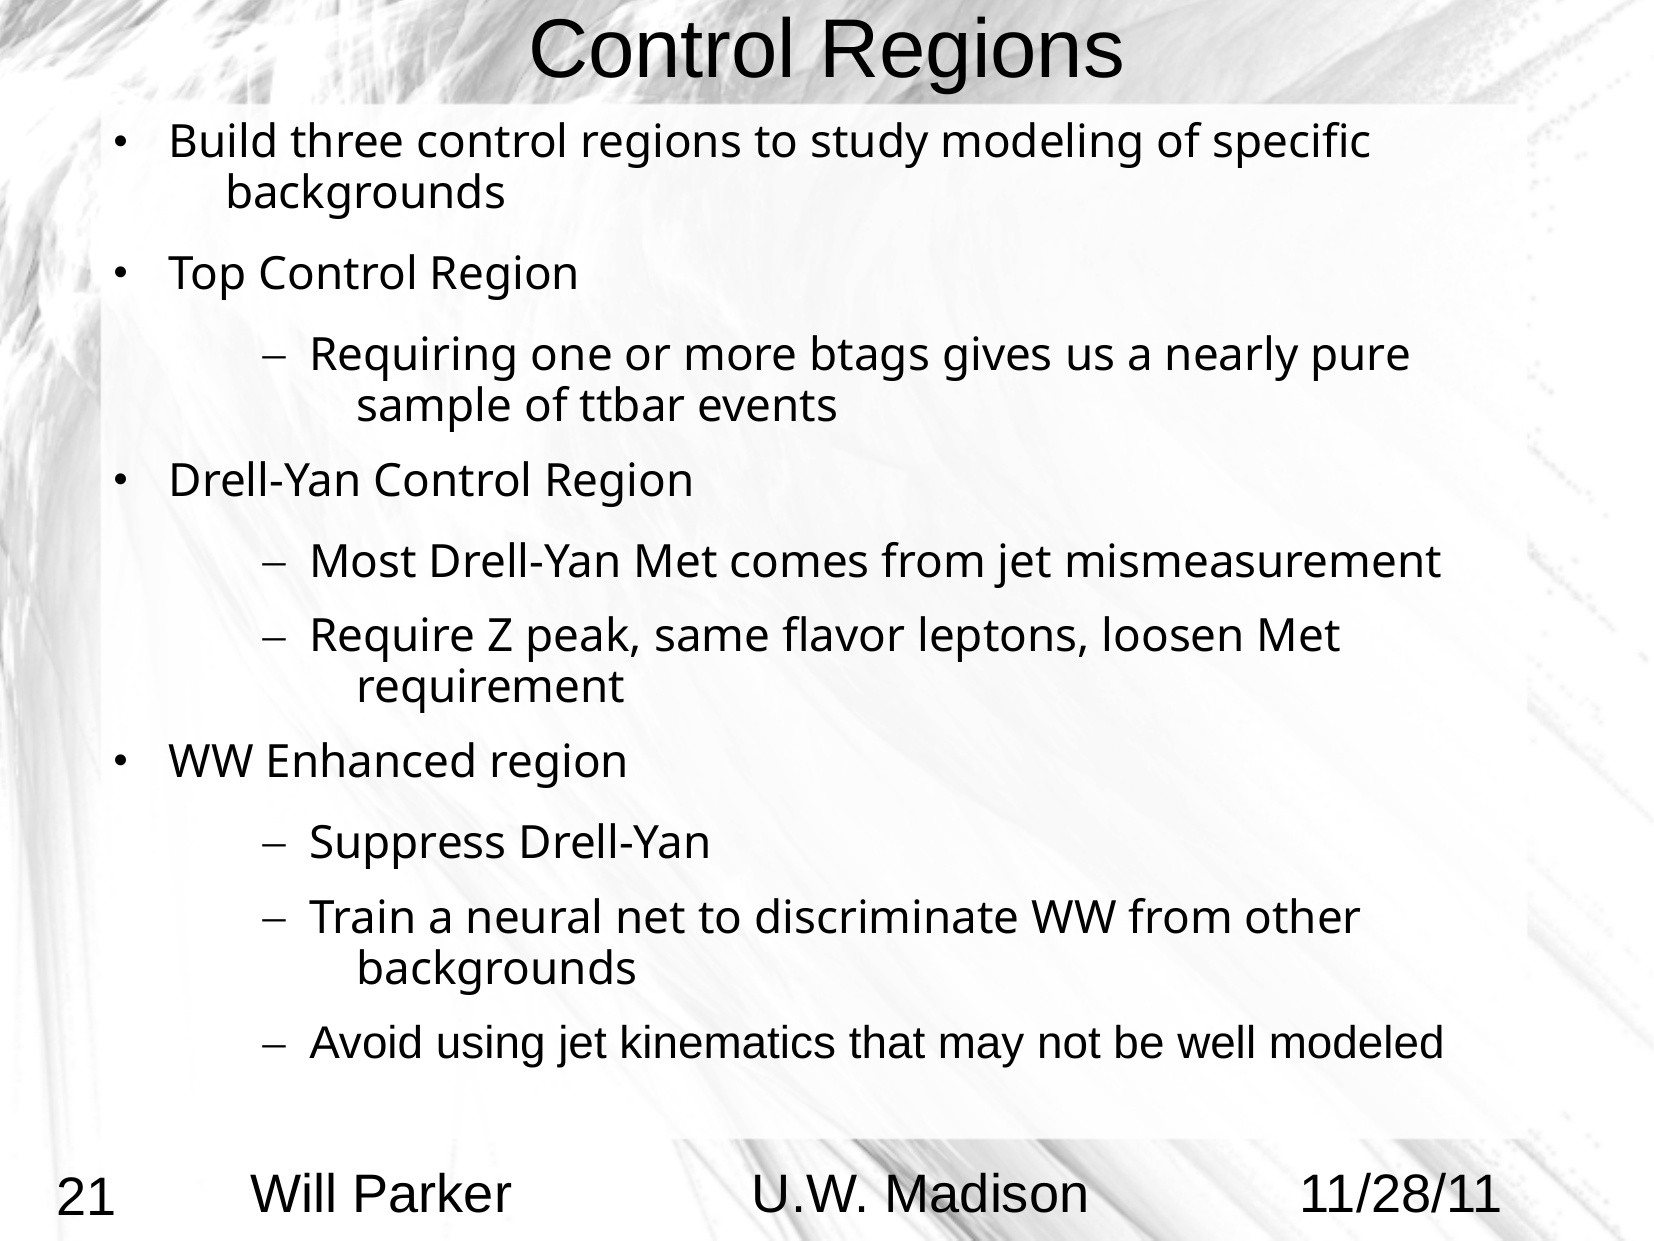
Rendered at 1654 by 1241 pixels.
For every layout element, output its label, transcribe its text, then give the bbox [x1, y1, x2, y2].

text_box Will Parker U.W. Madison 11/28/11 [112, 1160, 1566, 1241]
list Build three control regions to study modeling of specific backgrounds Top Control Region Requiring one or more btags gives us a nearly pure sample of ttbar events Drell-Yan Control Region Most Drell-Yan Met comes from jet mismeasurement Require Z peak, same flavor leptons, loosen Met requirement WW Enhanced region Suppress Drell-Yan Train a neural net to discriminate WW from other backgrounds Avoid using jet kinematics that may not be well modeled [112, 112, 1538, 1070]
picture [0, 131, 1654, 1241]
title Control Regions [0, 0, 1654, 131]
list 21 [0, 1162, 151, 1241]
